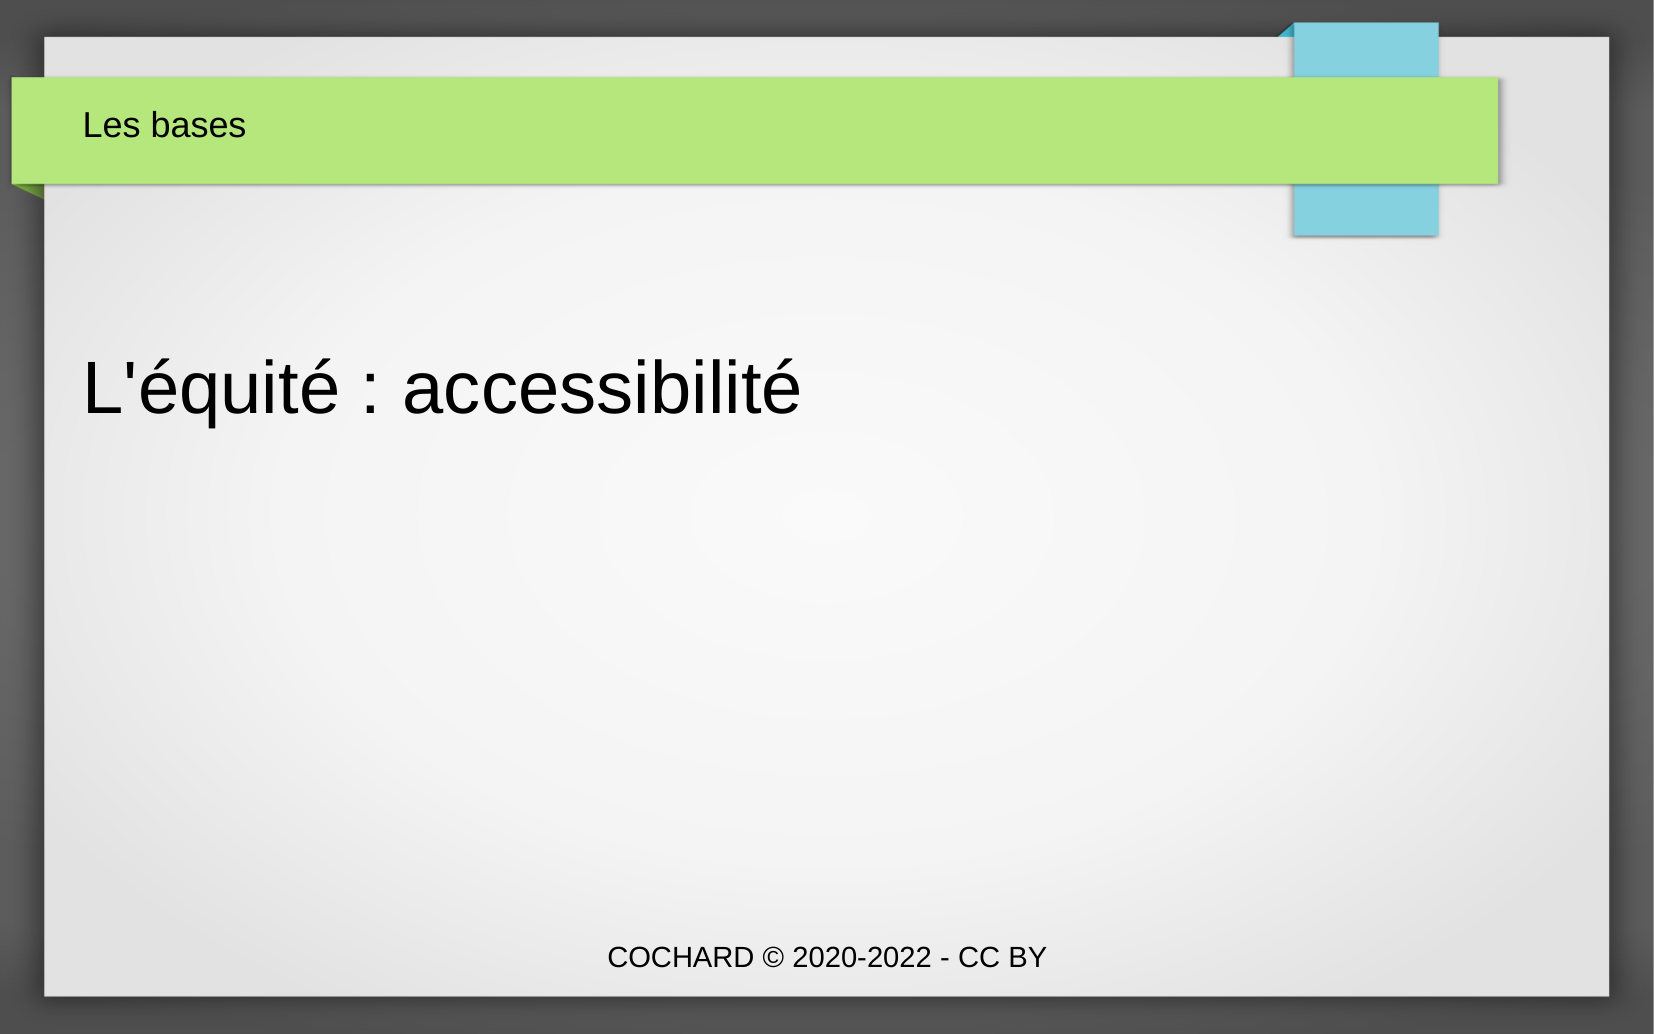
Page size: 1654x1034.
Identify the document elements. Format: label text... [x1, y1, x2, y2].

picture [0, 0, 1654, 1034]
title Les bases [82, 39, 1235, 210]
list L'équité : accessibilité [82, 249, 1571, 849]
